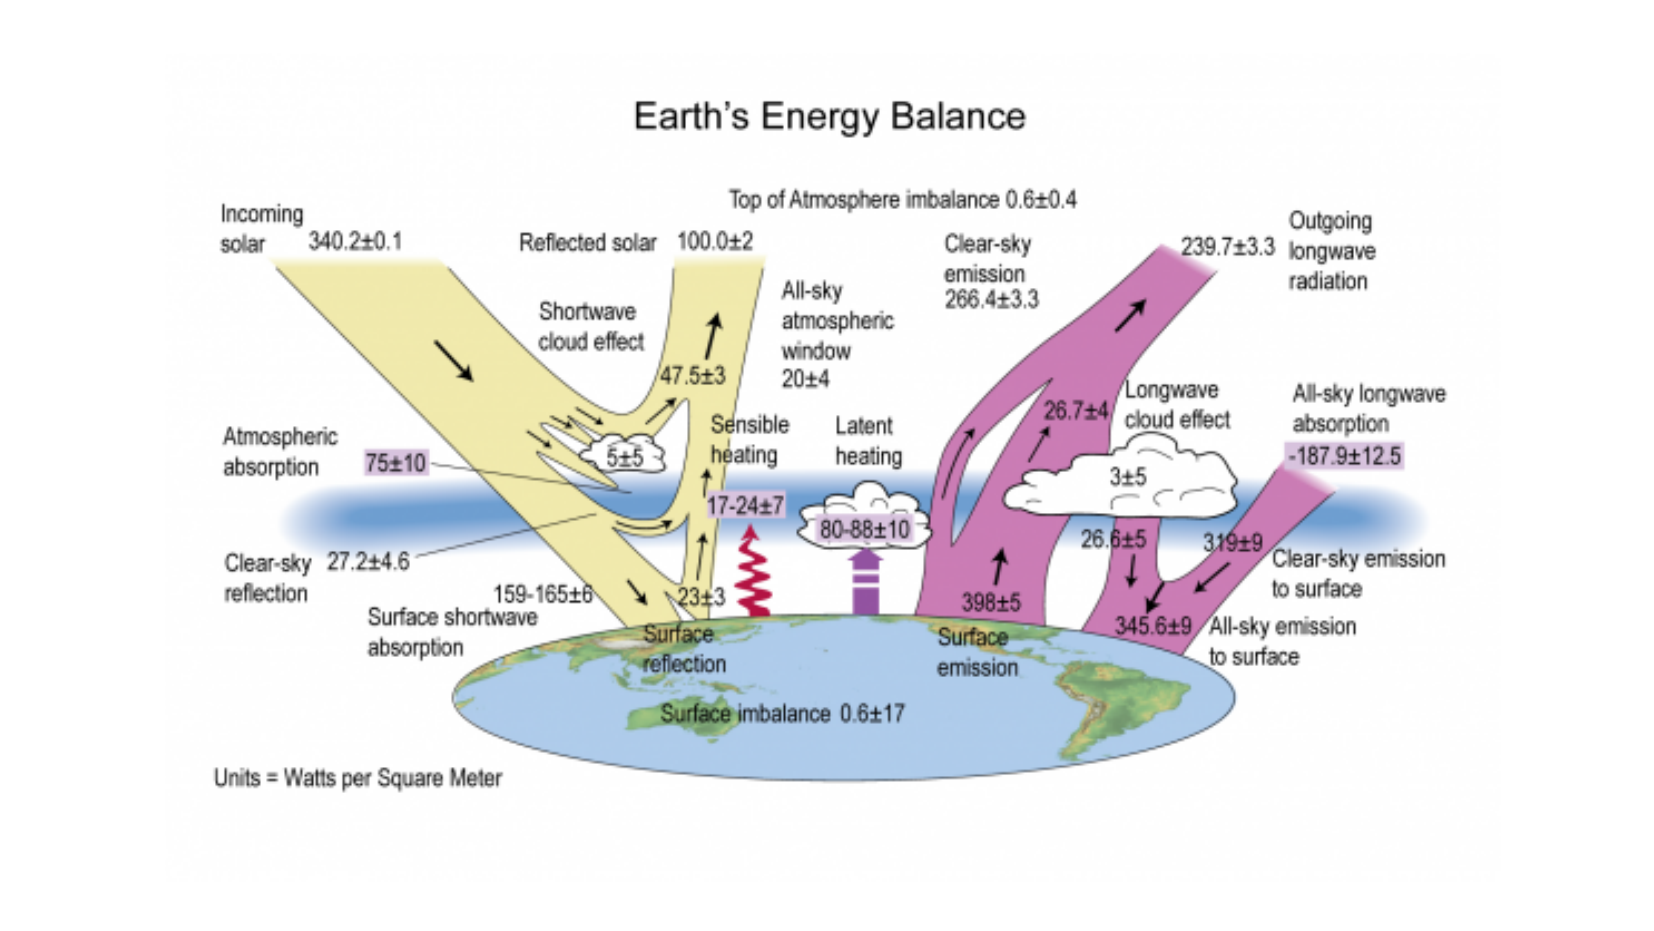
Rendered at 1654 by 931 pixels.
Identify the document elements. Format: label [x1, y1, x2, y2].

picture [165, 53, 1501, 882]
